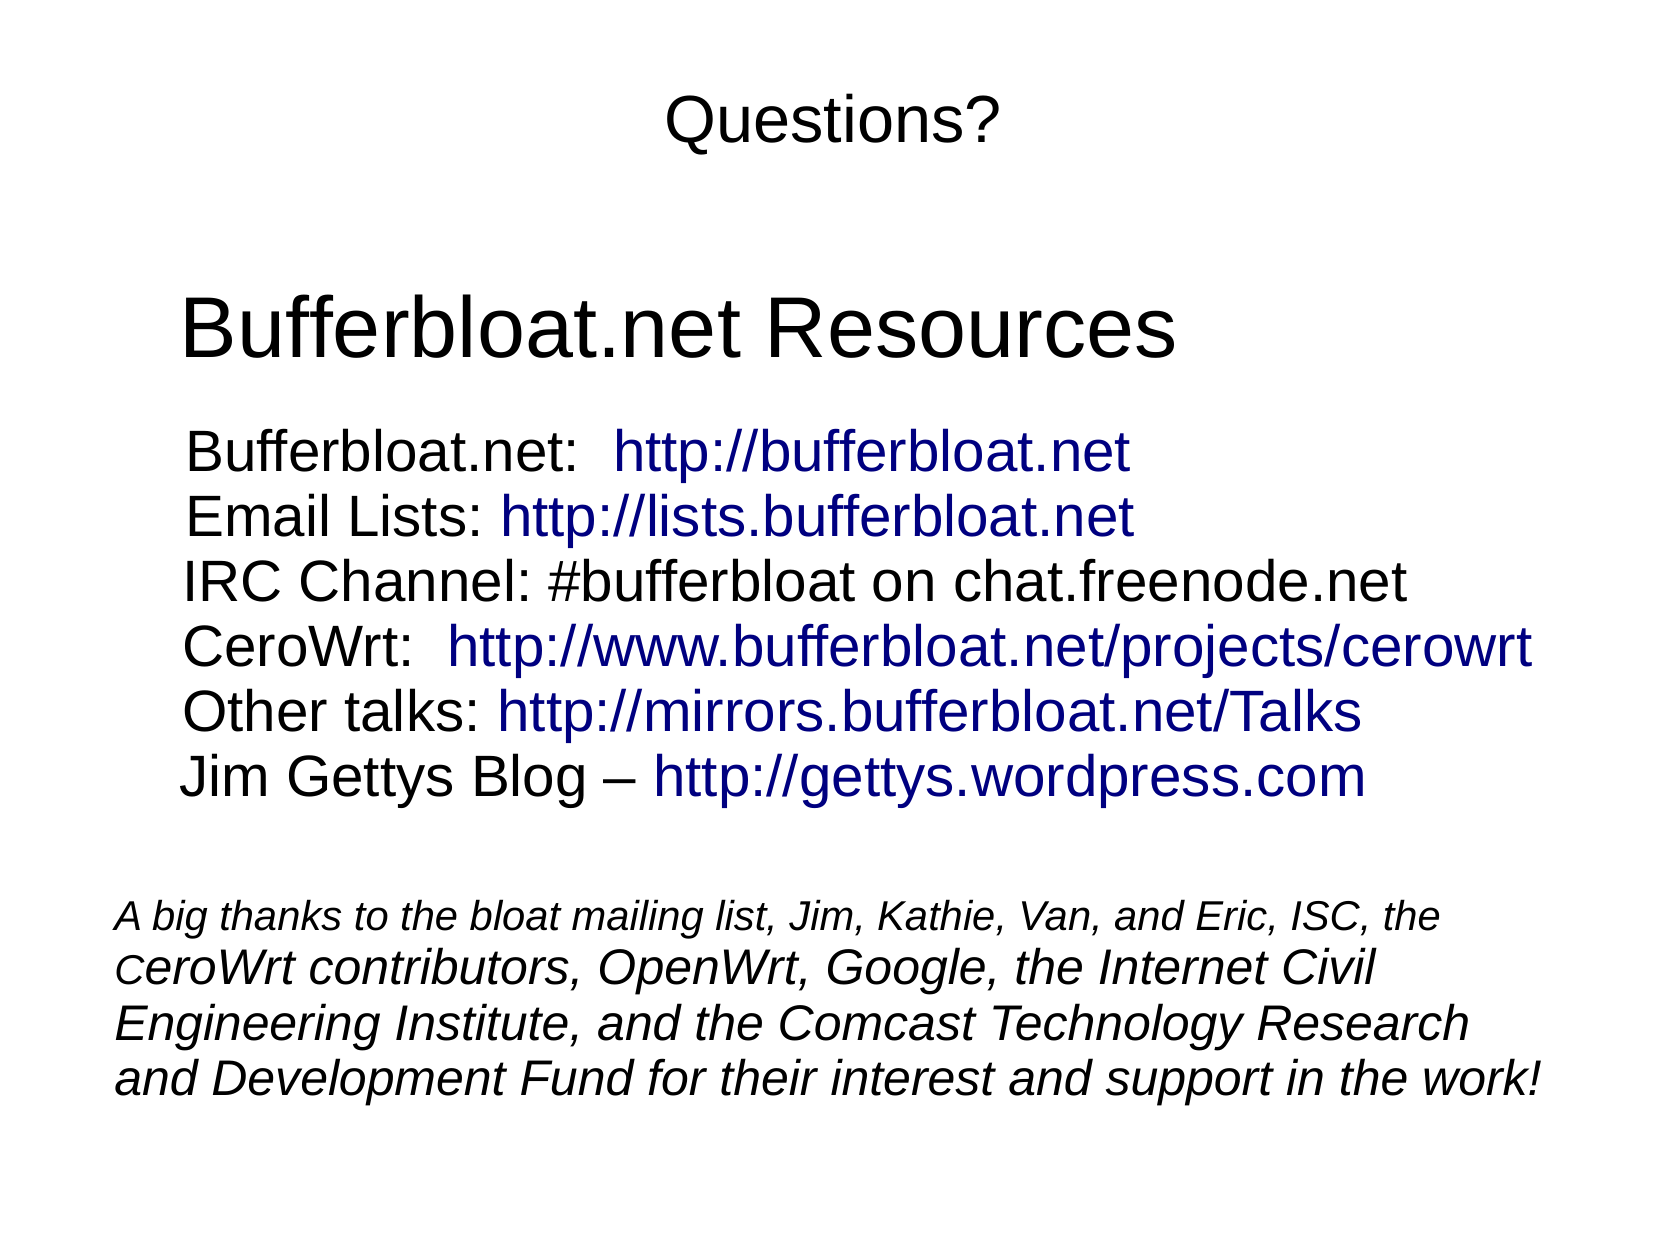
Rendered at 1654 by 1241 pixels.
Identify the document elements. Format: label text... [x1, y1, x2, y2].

text_box Questions? [106, 29, 1560, 210]
text_box Bufferbloat.net: http://bufferbloat.net Email Lists: http://lists.bufferbloat.net IRC Channel: #bufferbloat on chat.freenode.net CeroWrt: http://www.bufferbloat.net/projects/cerowrt Other talks: http://mirrors.bufferbloat.net/Talks Jim Gettys Blog – http://gettys.wordpress.com A big thanks to the bloat mailing list, Jim, Kathie, Van, and Eric, ISC, the CeroWrt contributors, OpenWrt, Google, the Internet Civil Engineering Institute, and the Comcast Technology Research and Development Fund for their interest and support in the work! [99, 271, 1575, 1126]
title Bufferbloat.net Resources [0, 243, 1361, 412]
